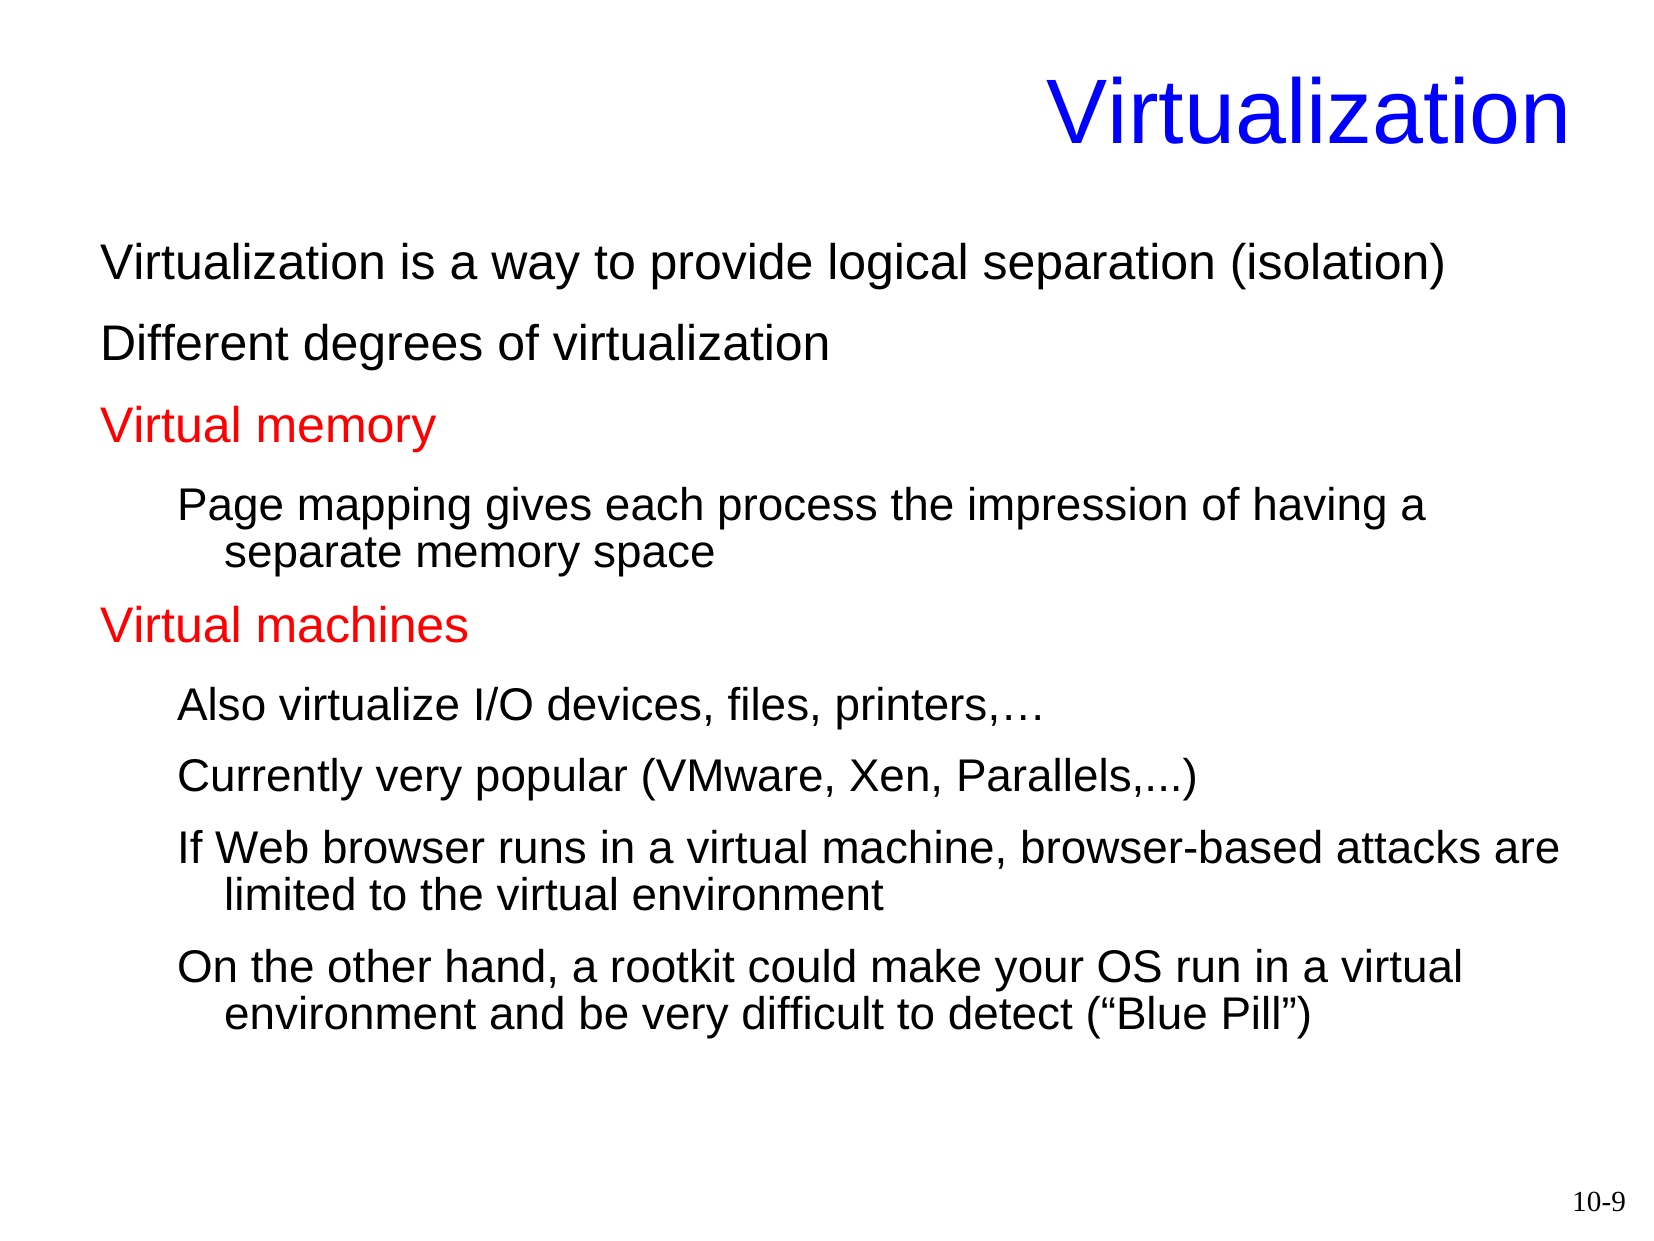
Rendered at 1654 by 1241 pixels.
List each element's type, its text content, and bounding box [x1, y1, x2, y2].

list Virtualization is a way to provide logical separation (isolation) Different degrees of virtualization Virtual memory Page mapping gives each process the impression of having a separate memory space Virtual machines Also virtualize I/O devices, files, printers,… Currently very popular (VMware, Xen, Parallels,...) If Web browser runs in a virtual machine, browser-based attacks are limited to the virtual environment On the other hand, a rootkit could make your OS run in a virtual environment and be very difficult to detect (“Blue Pill”) [82, 237, 1571, 1170]
title Virtualization [84, 11, 1573, 218]
